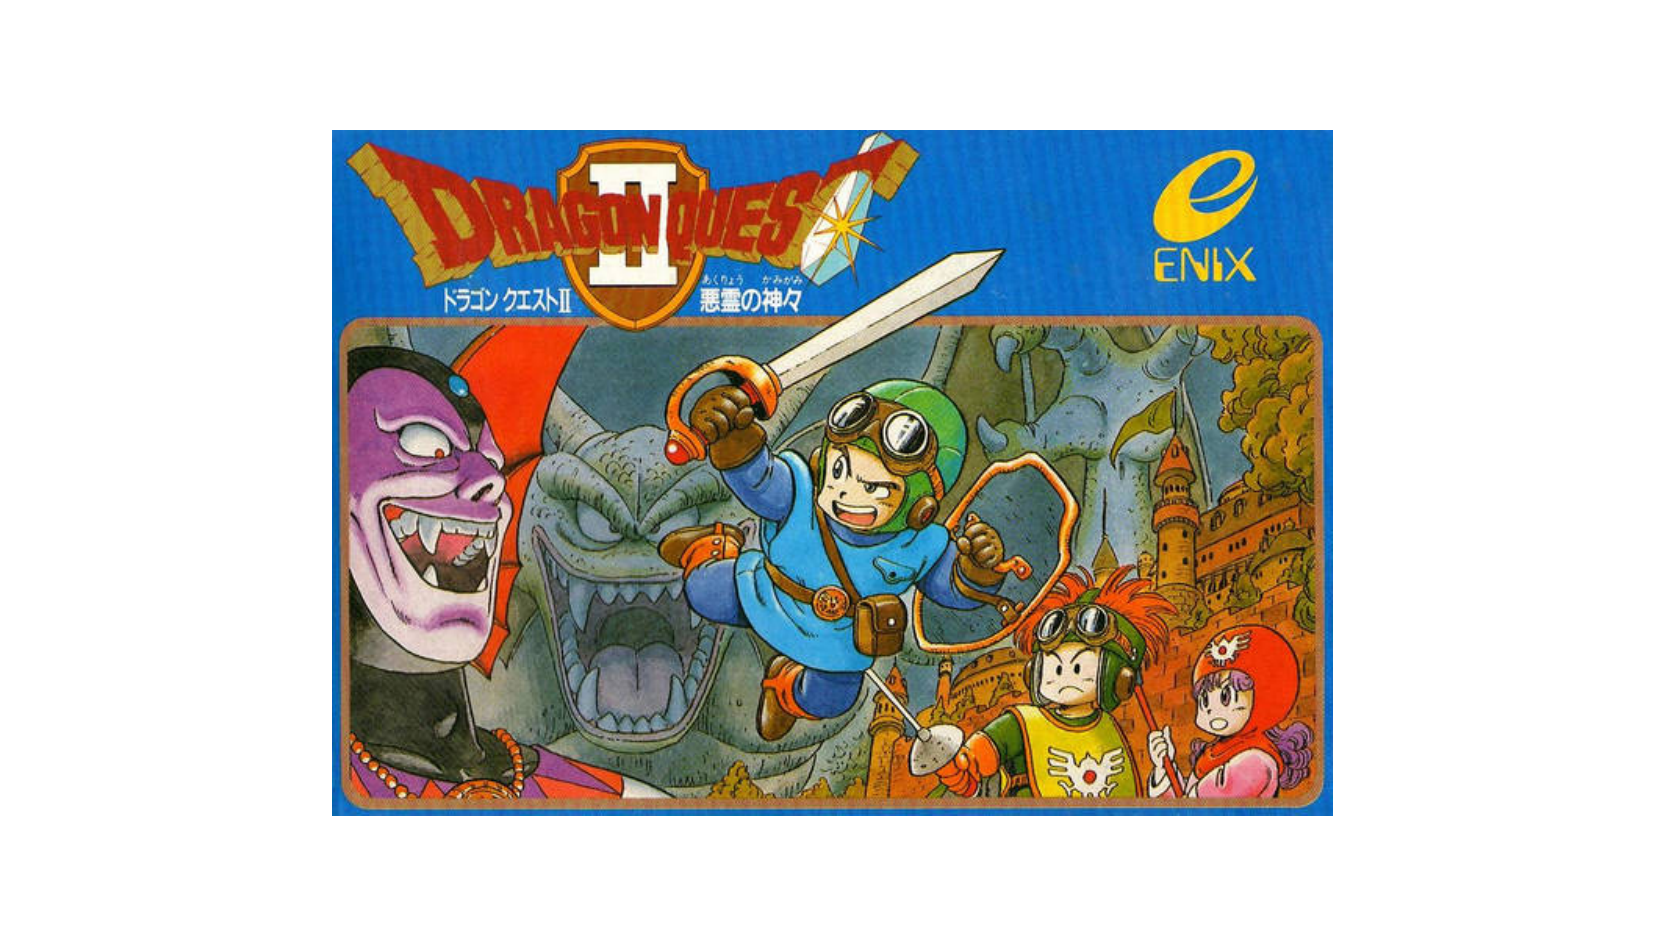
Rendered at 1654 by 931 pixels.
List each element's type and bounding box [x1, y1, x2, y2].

picture [332, 130, 1333, 816]
